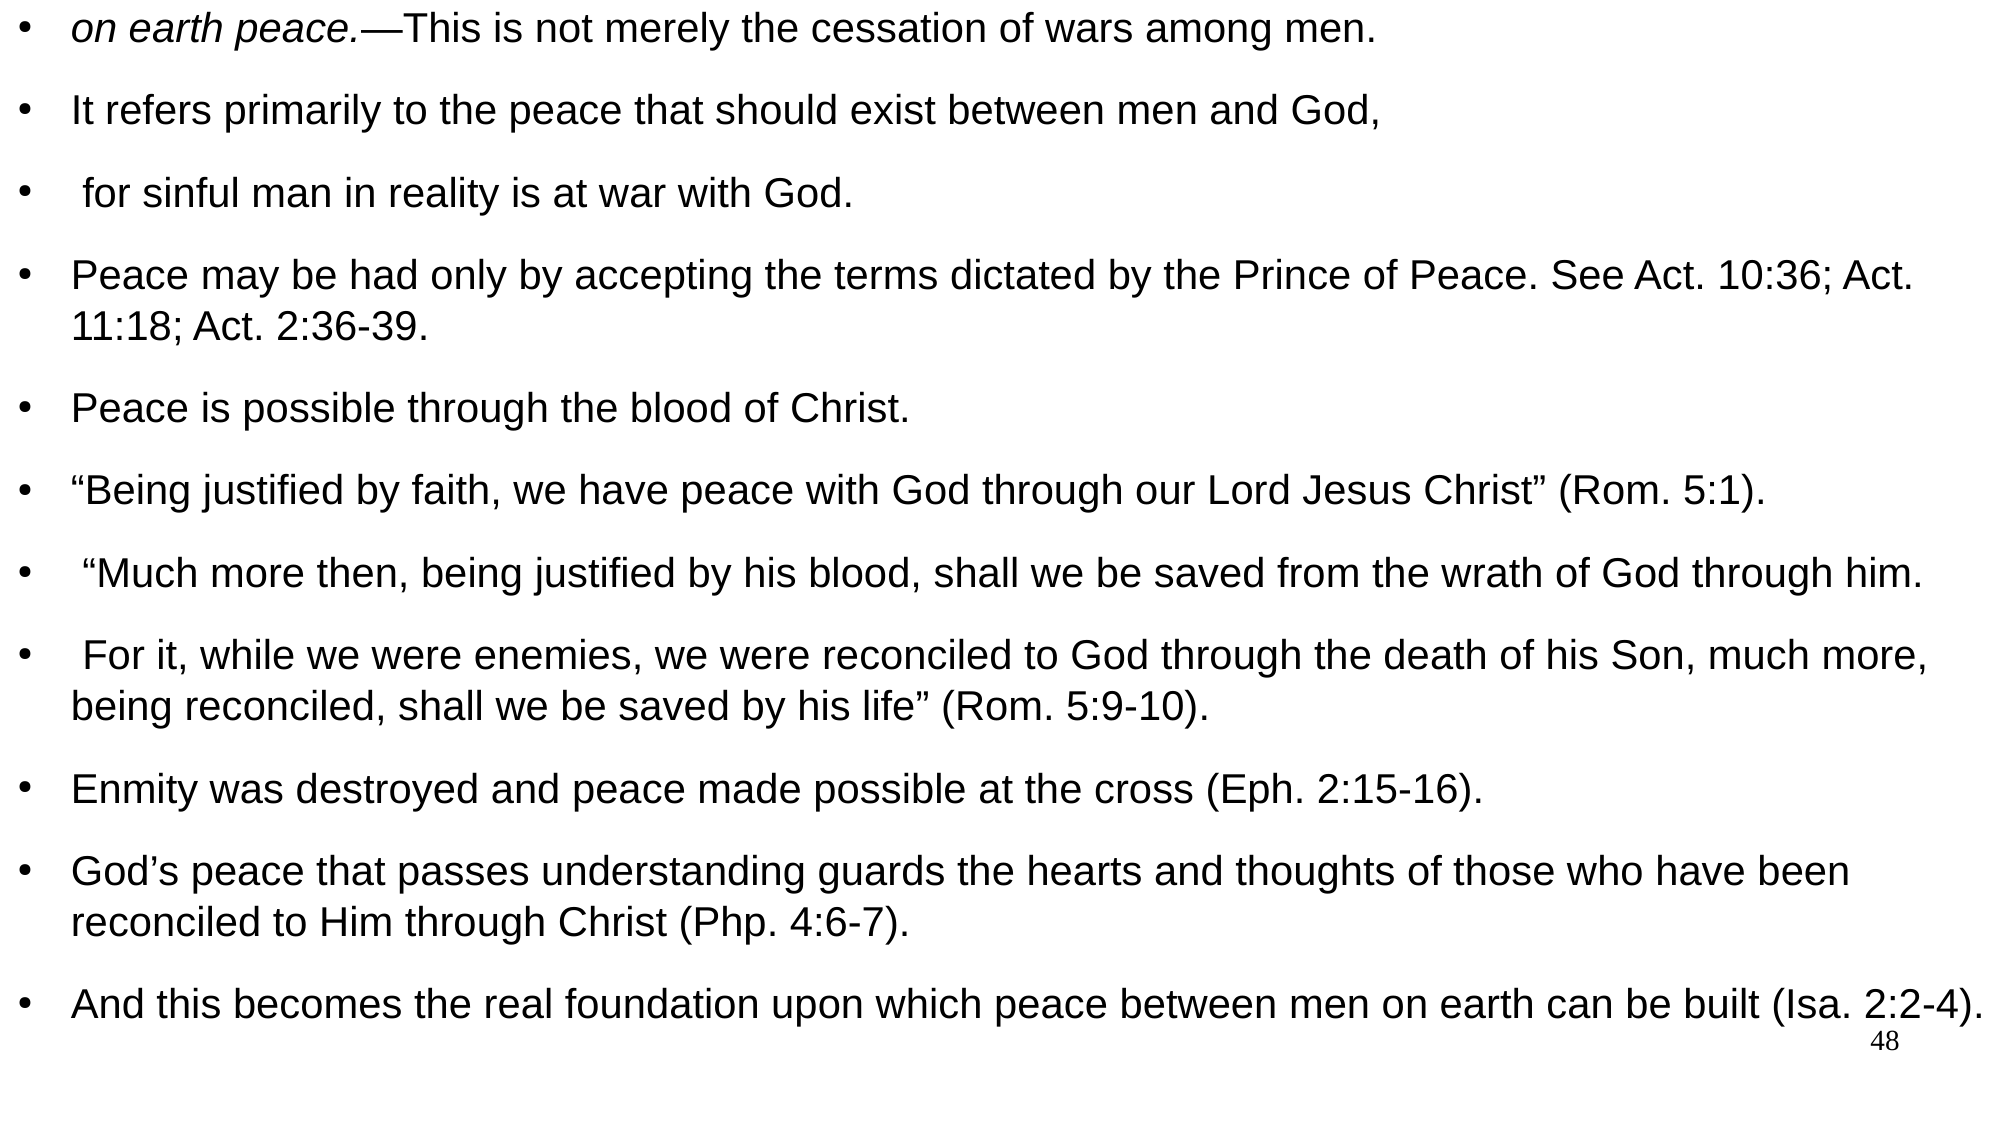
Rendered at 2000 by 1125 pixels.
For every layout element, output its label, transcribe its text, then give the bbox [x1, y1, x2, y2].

list on earth peace.—This is not merely the cessation of wars among men. It refers primarily to the peace that should exist between men and God, for sinful man in reality is at war with God. Peace may be had only by accepting the terms dictated by the Prince of Peace. See Act. 10:36; Act. 11:18; Act. 2:36-39. Peace is possible through the blood of Christ. “Being justified by faith, we have peace with God through our Lord Jesus Christ” (Rom. 5:1). “Much more then, being justified by his blood, shall we be saved from the wrath of God through him. For it, while we were enemies, we were reconciled to God through the death of his Son, much more, being reconciled, shall we be saved by his life” (Rom. 5:9-10). Enmity was destroyed and peace made possible at the cross (Eph. 2:15-16). God’s peace that passes understanding guards the hearts and thoughts of those who have been reconciled to Him through Christ (Php. 4:6-7). And this becomes the real foundation upon which peace between men on earth can be built (Isa. 2:2-4). [0, 0, 1996, 1123]
